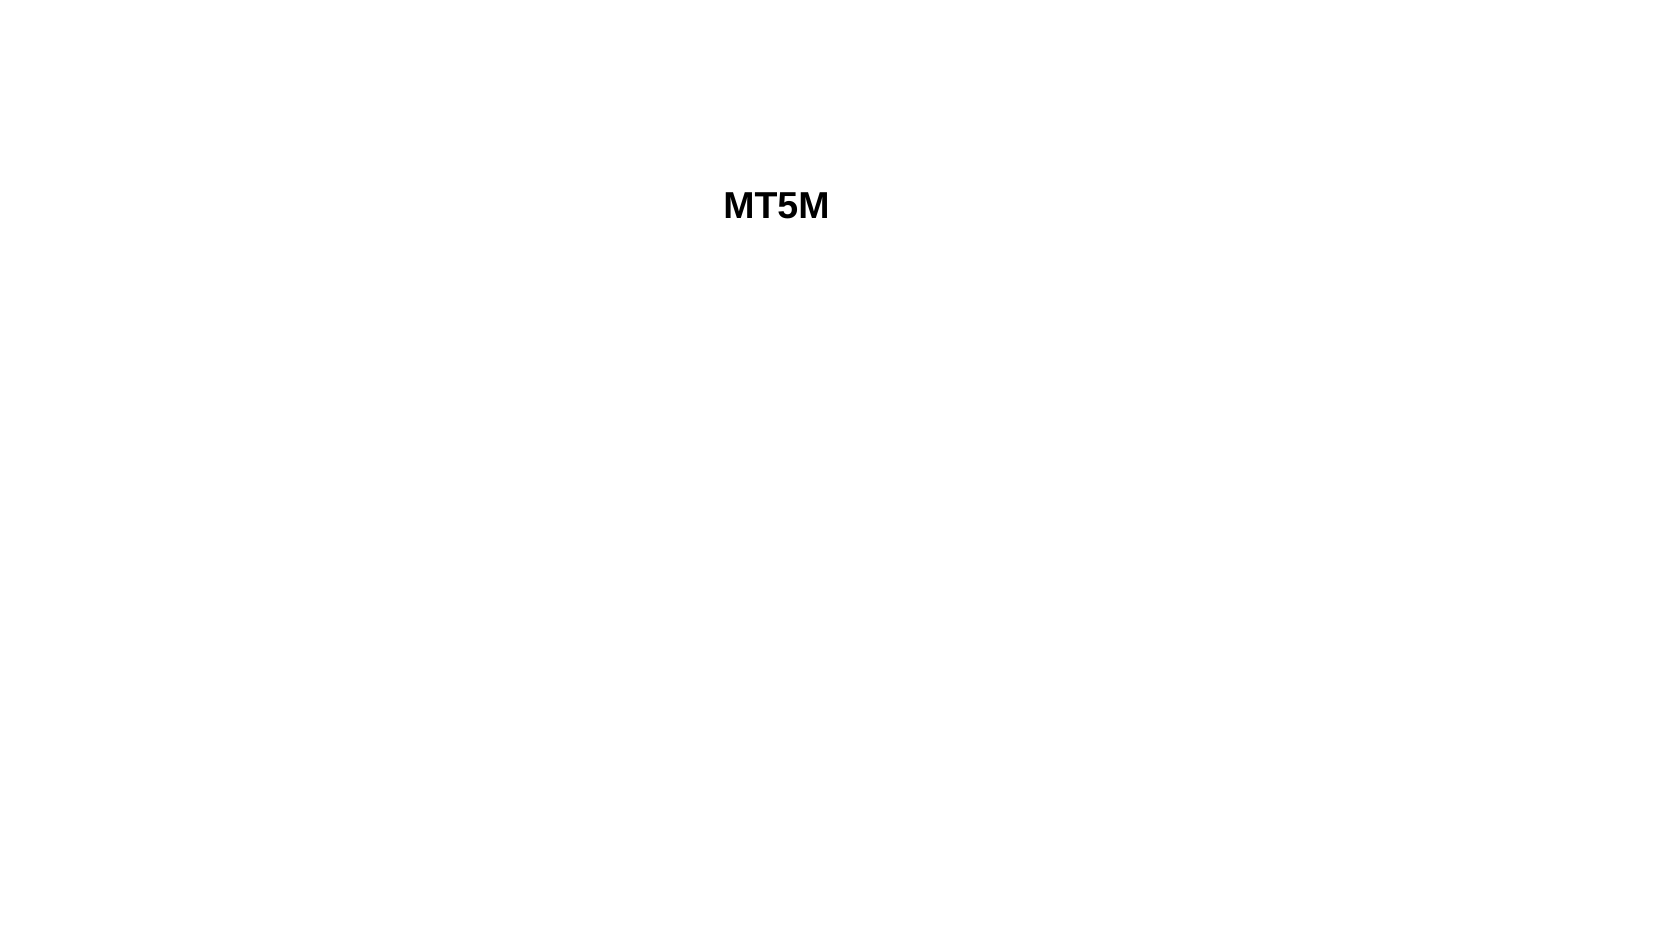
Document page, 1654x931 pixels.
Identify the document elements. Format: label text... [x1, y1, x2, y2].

text_box MT5M [708, 177, 934, 318]
